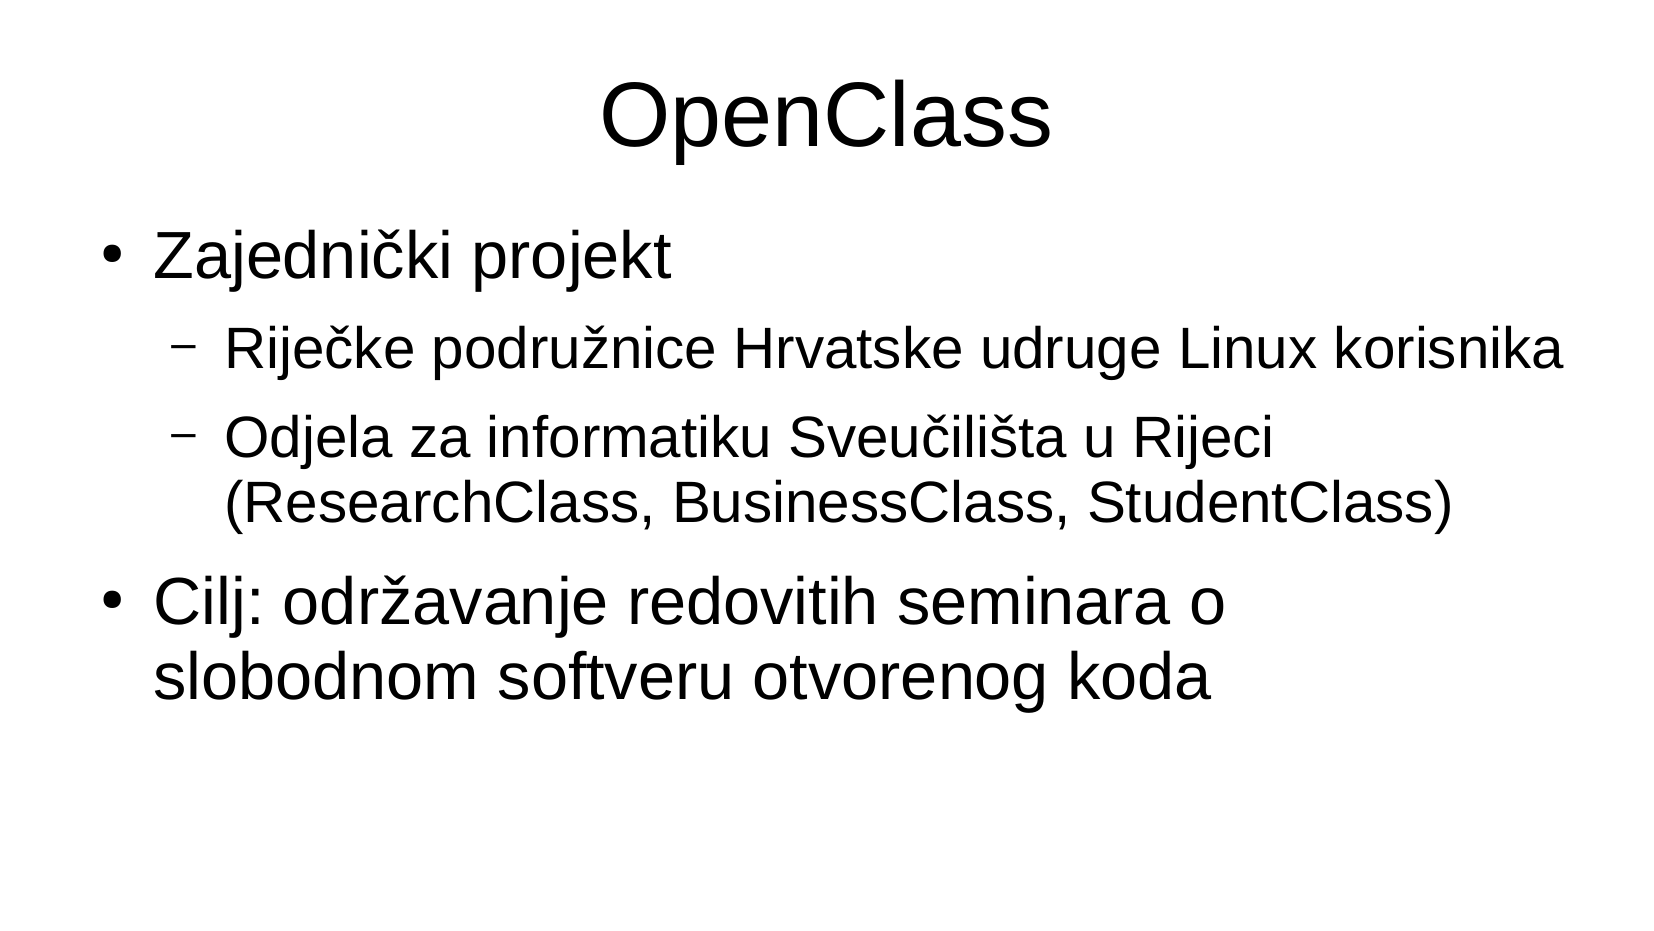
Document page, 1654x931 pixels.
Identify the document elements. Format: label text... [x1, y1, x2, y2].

title OpenClass [82, 37, 1571, 193]
list Zajednički projekt Riječke podružnice Hrvatske udruge Linux korisnika Odjela za informatiku Sveučilišta u Rijeci (ResearchClass, BusinessClass, StudentClass) Cilj: održavanje redovitih seminara o slobodnom softveru otvorenog koda [82, 217, 1571, 758]
